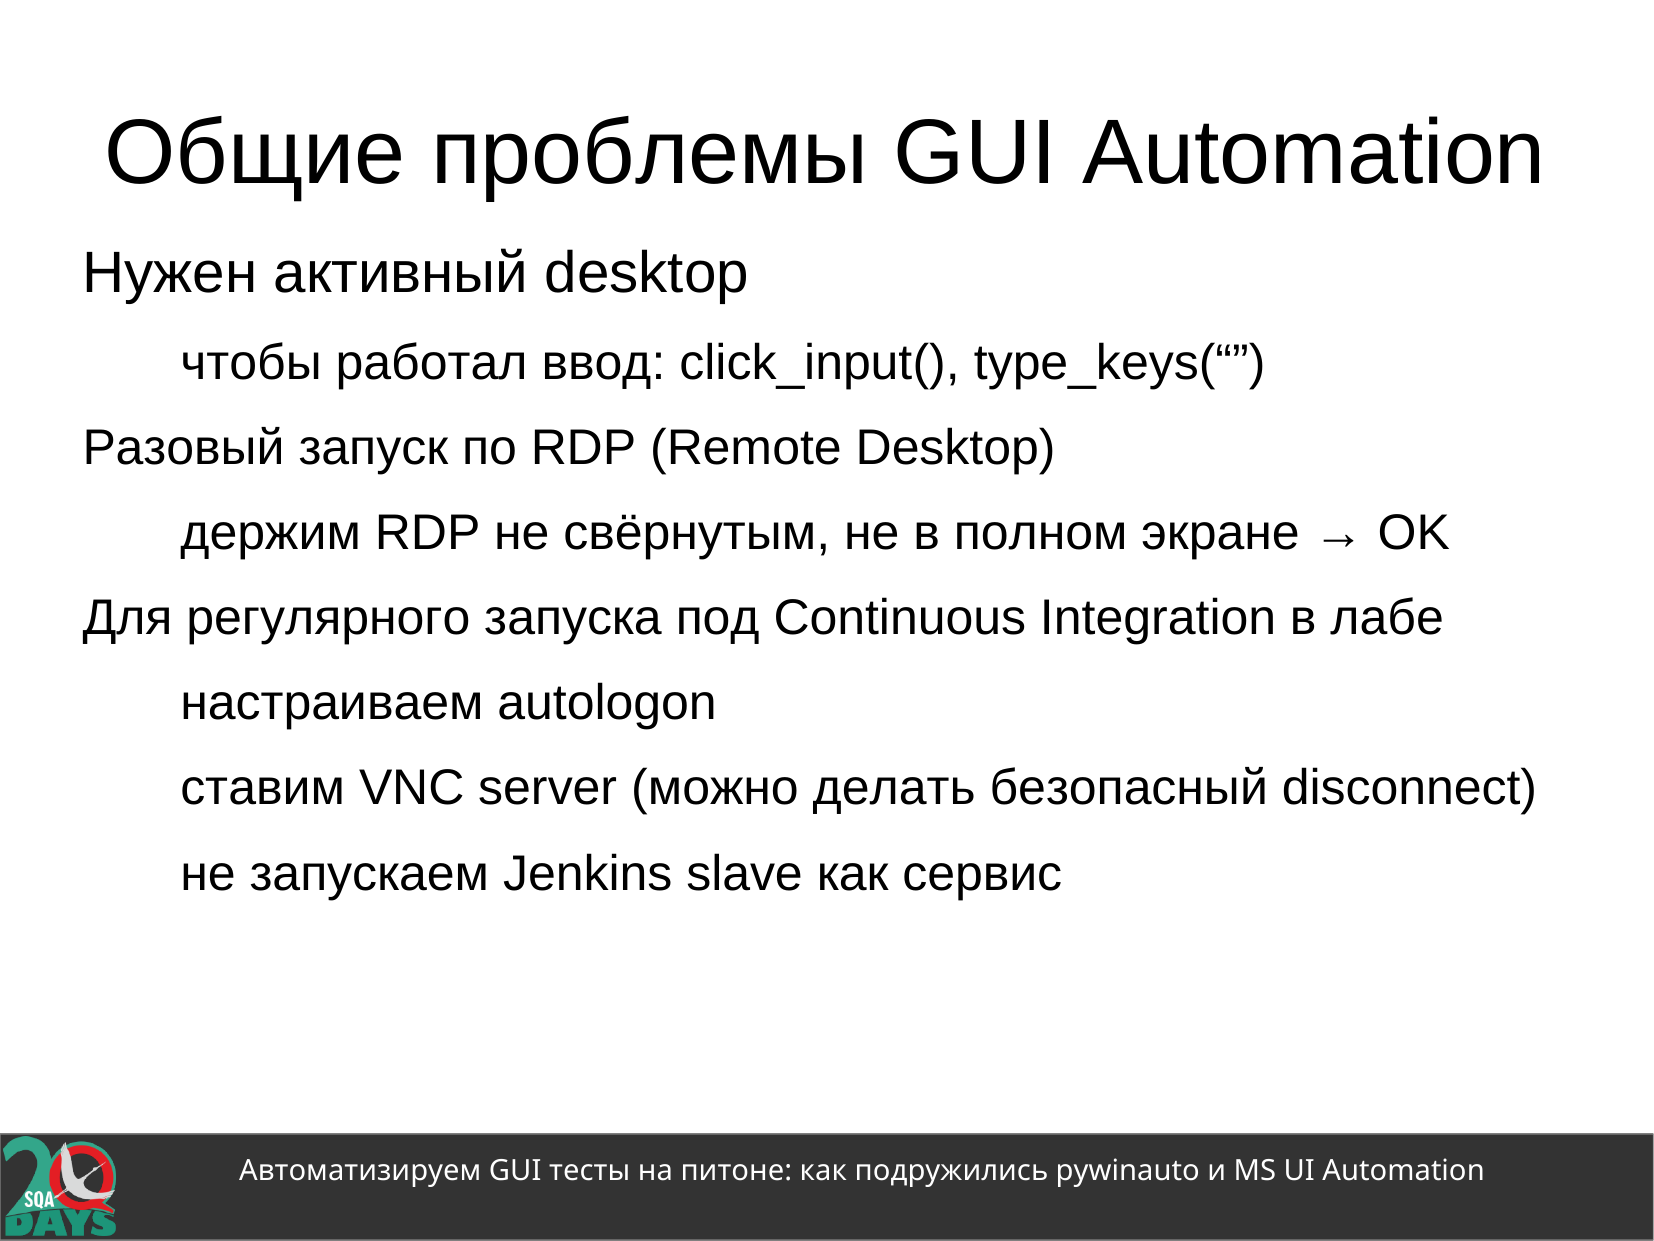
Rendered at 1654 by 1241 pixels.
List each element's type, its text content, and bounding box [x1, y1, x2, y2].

subtitle Нужен активный desktop чтобы работал ввод: click_input(), type_keys(“”) Разовый запуск по RDP (Remote Desktop) держим RDP не свёрнутым, не в полном экране → OK Для регулярного запуска под Continuous Integration в лабе настраиваем autologon ставим VNC server (можно делать безопасный disconnect) не запускаем Jenkins slave как сервис [82, 240, 1571, 1059]
text_box Автоматизируем GUI тесты на питоне: как подружились pywinauto и MS UI Automation [224, 1145, 1607, 1229]
picture [3, 1136, 116, 1236]
title Общие проблемы GUI Automation [82, 49, 1571, 240]
text_box [0, 1133, 1654, 1241]
